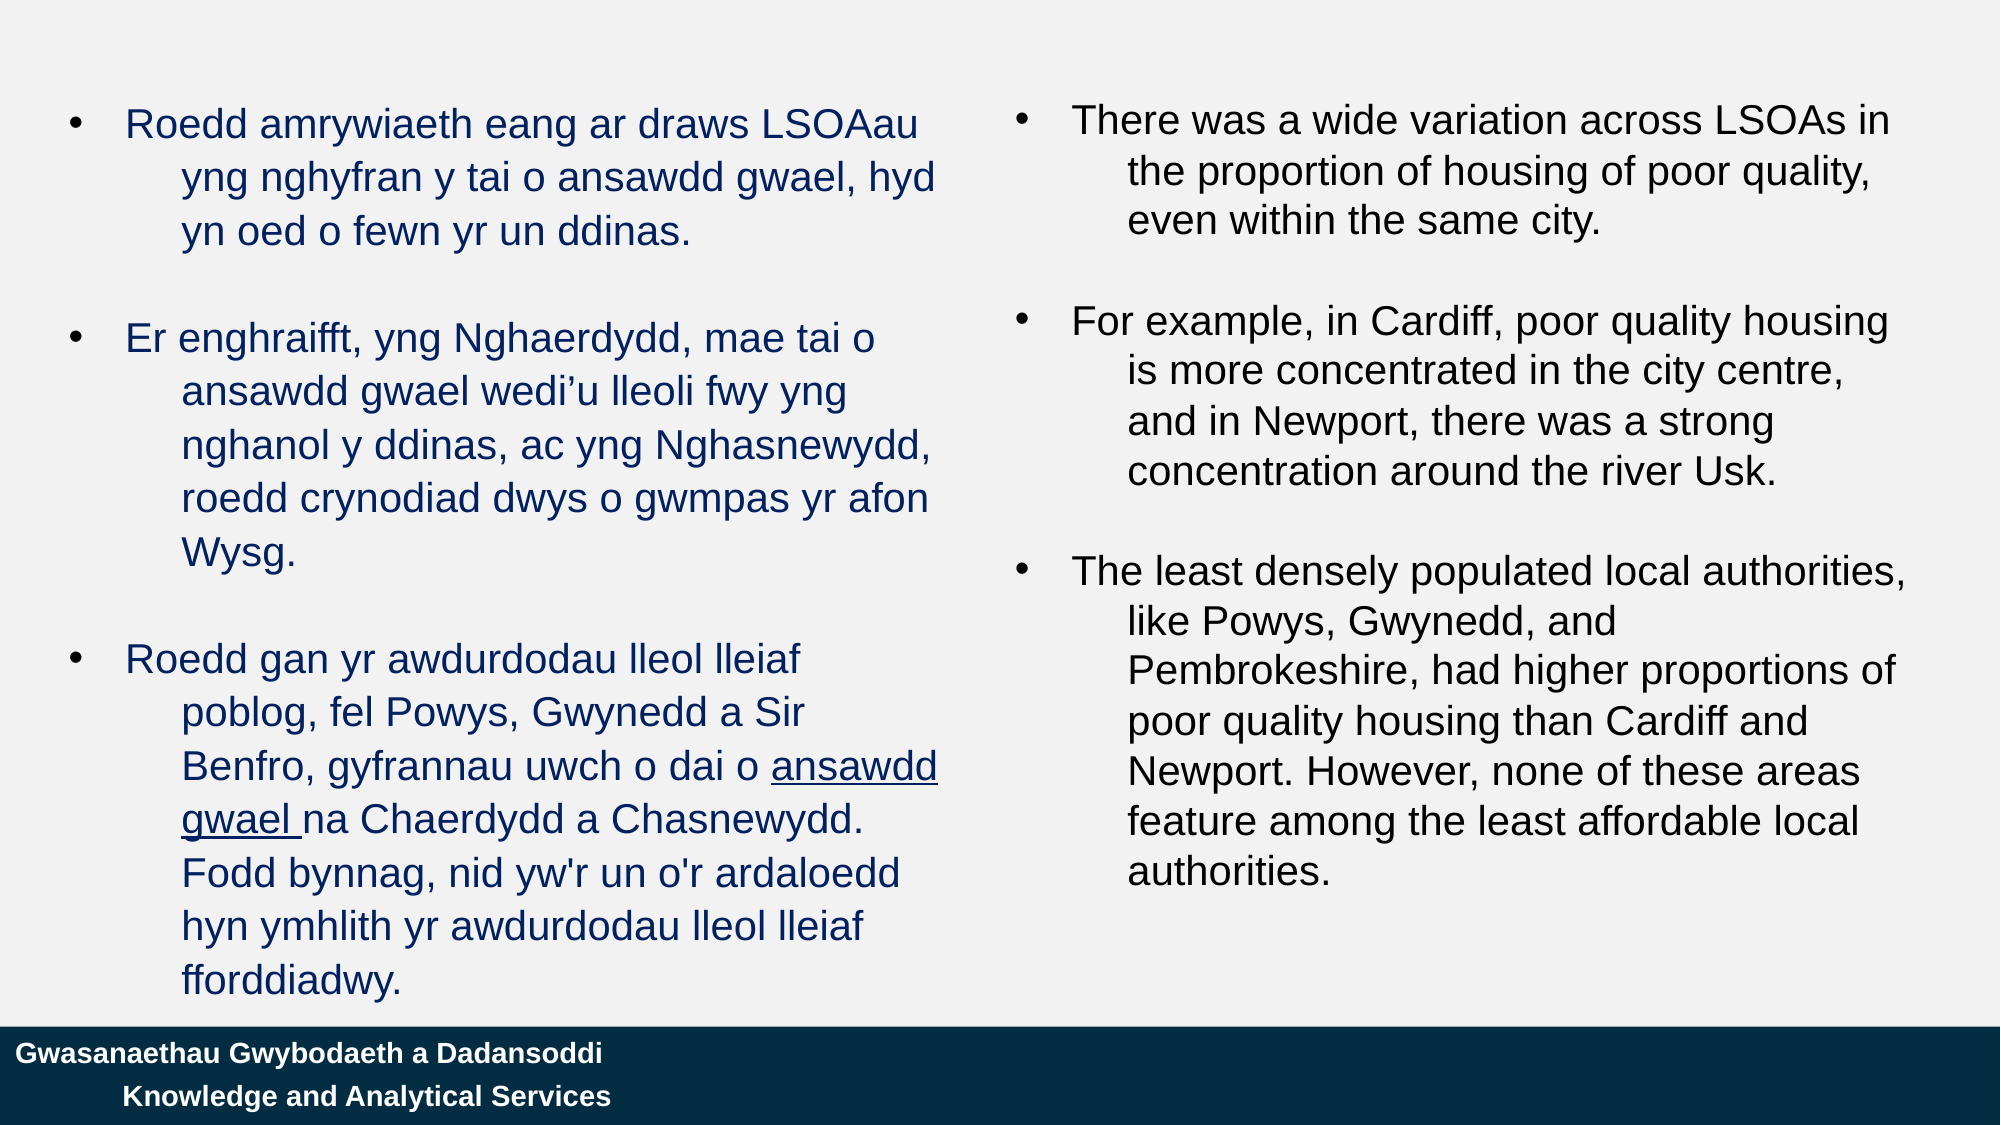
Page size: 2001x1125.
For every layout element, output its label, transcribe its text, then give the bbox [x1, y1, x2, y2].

text_box Gwasanaethau Gwybodaeth a Dadansoddi Knowledge and Analytical Services [0, 1026, 2000, 1125]
text_box Roedd amrywiaeth eang ar draws LSOAau yng nghyfran y tai o ansawdd gwael, hyd yn oed o fewn yr un ddinas. Er enghraifft, yng Nghaerdydd, mae tai o ansawdd gwael wedi’u lleoli fwy yng nghanol y ddinas, ac yng Nghasnewydd, roedd crynodiad dwys o gwmpas yr afon Wysg. Roedd gan yr awdurdodau lleol lleiaf poblog, fel Powys, Gwynedd a Sir Benfro, gyfrannau uwch o dai o ansawdd gwael na Chaerdydd a Chasnewydd. Fodd bynnag, nid yw'r un o'r ardaloedd hyn ymhlith yr awdurdodau lleol lleiaf fforddiadwy. [53, 85, 959, 1026]
text_box There was a wide variation across LSOAs in the proportion of housing of poor quality, even within the same city. For example, in Cardiff, poor quality housing is more concentrated in the city centre, and in Newport, there was a strong concentration around the river Usk. The least densely populated local authorities, like Powys, Gwynedd, and Pembrokeshire, had higher proportions of poor quality housing than Cardiff and Newport. However, none of these areas feature among the least affordable local authorities. [999, 85, 1925, 904]
